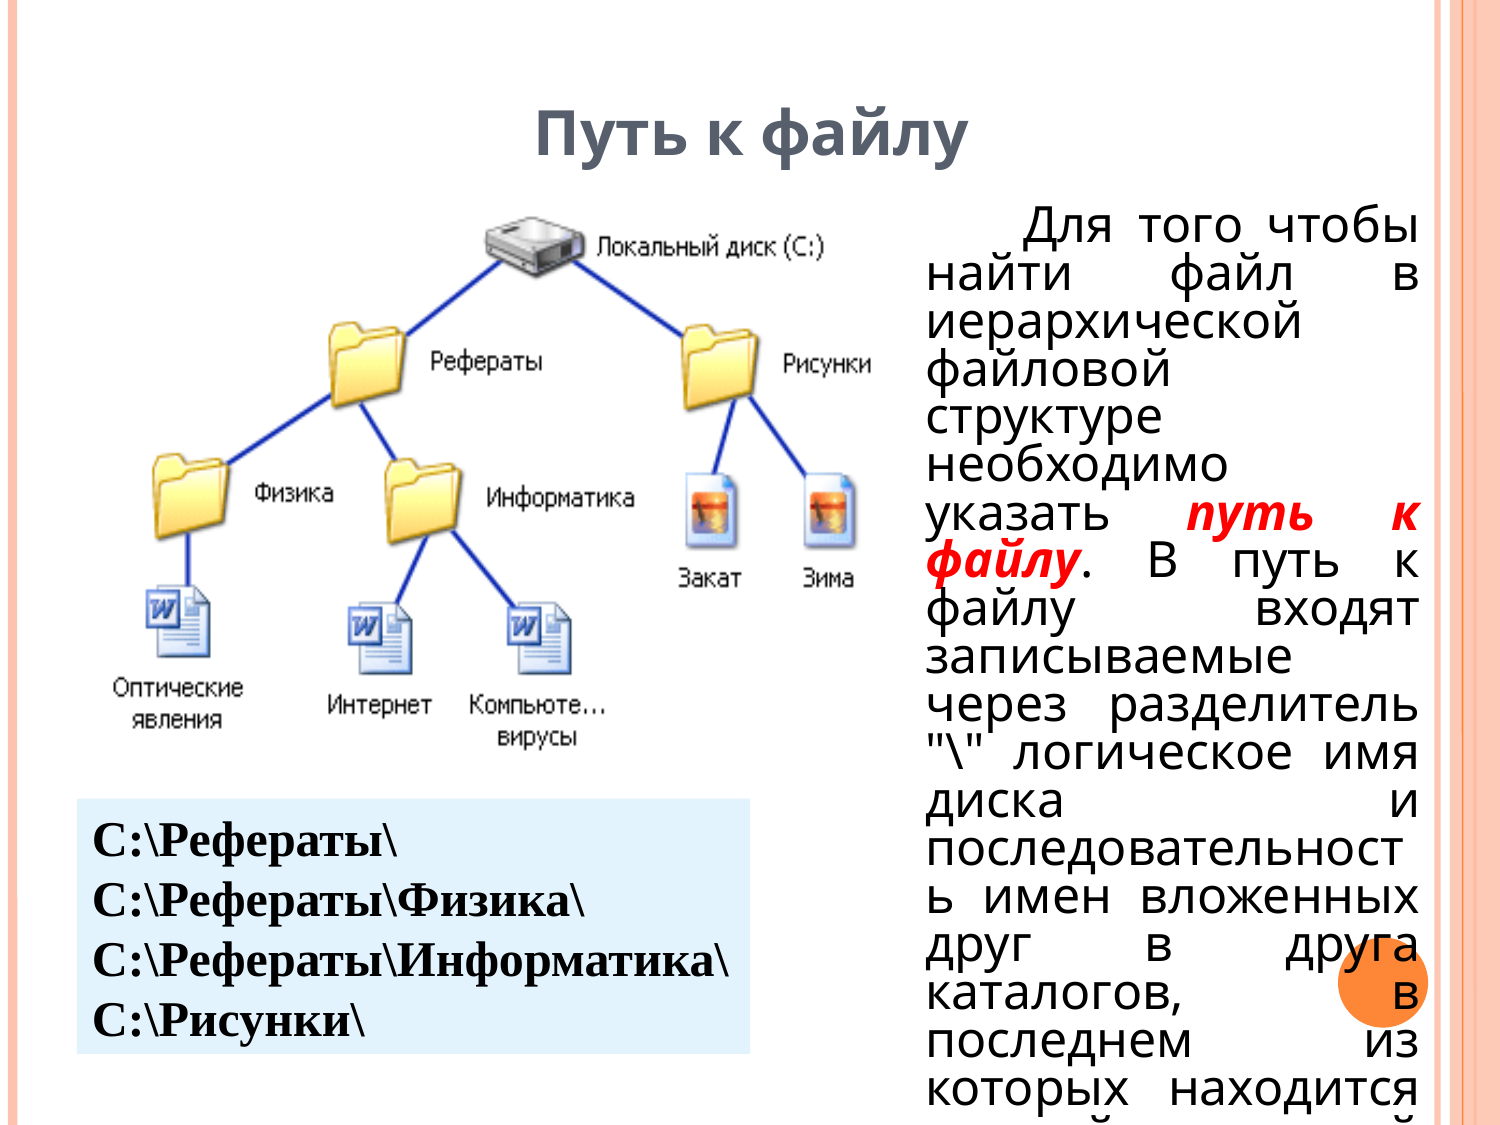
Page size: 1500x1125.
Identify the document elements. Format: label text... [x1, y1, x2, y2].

text_box C:\Рефераты\ C:\Рефераты\Физика\ C:\Рефераты\Информатика\ C:\Рисунки\ [76, 798, 751, 1054]
list Для того чтобы найти файл в иерархической файловой структуре необходимо указать путь к файлу. В путь к файлу входят записываемые через разделитель "\" логическое имя диска и последовательность имен вложенных друг в друга каталогов, в последнем из которых находится данный нужный файл. [820, 196, 1436, 1076]
title Путь к файлу [76, 42, 1427, 176]
picture [97, 203, 886, 768]
